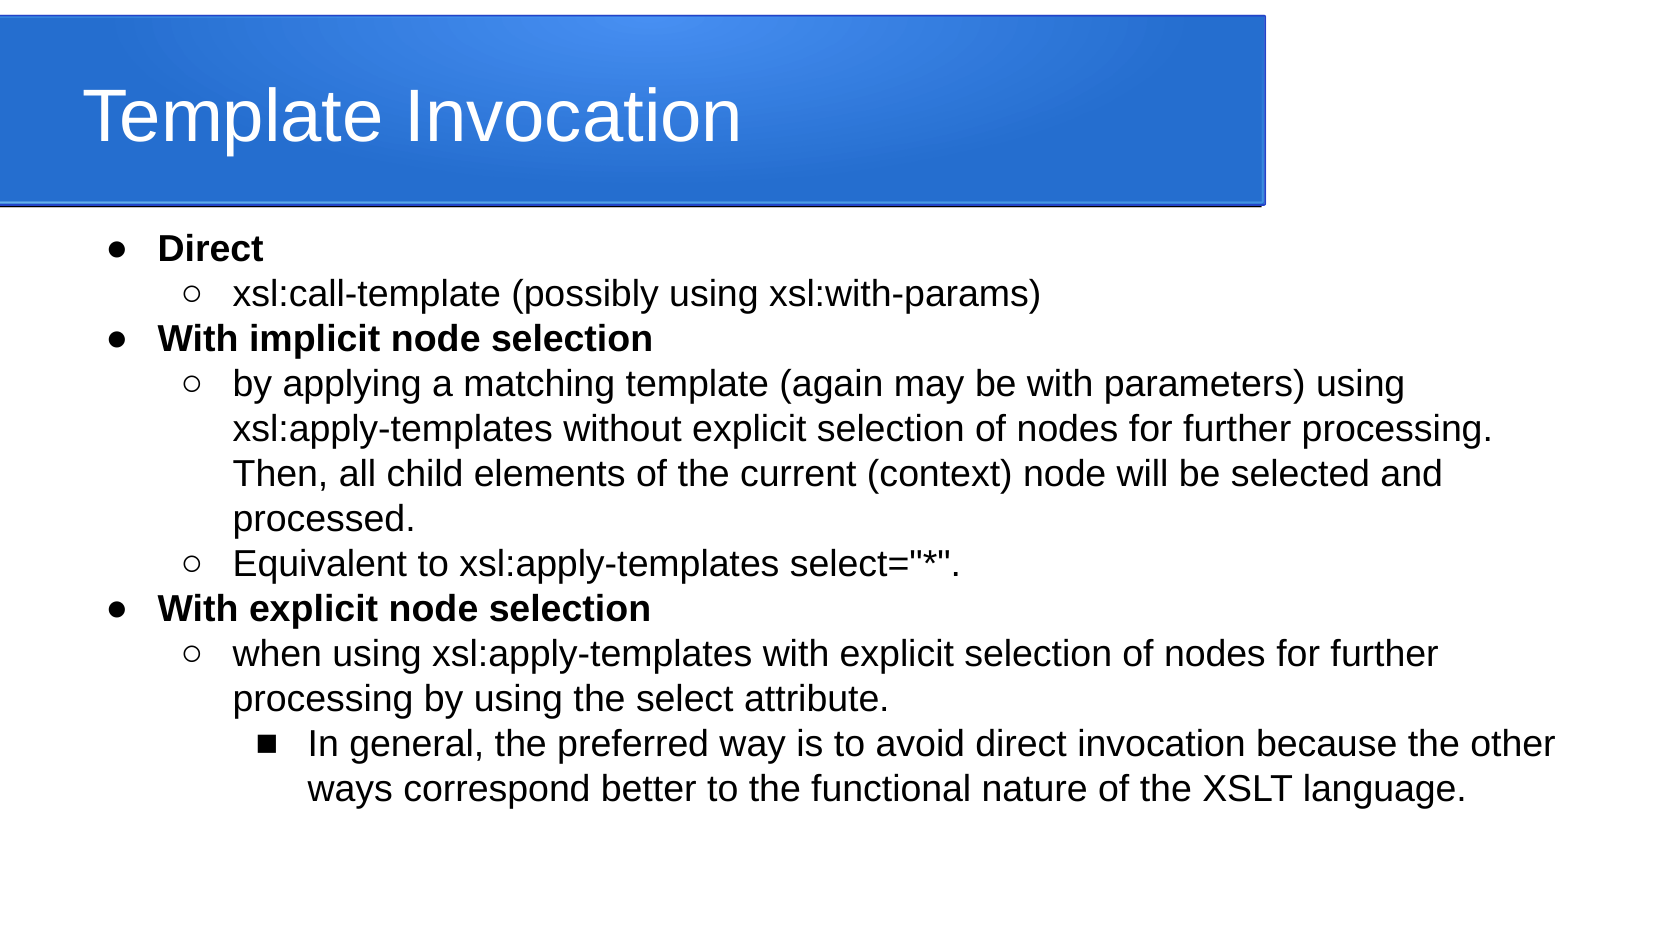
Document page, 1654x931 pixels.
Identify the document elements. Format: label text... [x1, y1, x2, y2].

list Direct xsl:call-template (possibly using xsl:with-params) With implicit node selection by applying a matching template (again may be with parameters) using xsl:apply-templates without explicit selection of nodes for further processing. Then, all child elements of the current (context) node will be selected and processed. Equivalent to xsl:apply-templates select="*". With explicit node selection when using xsl:apply-templates with explicit selection of nodes for further processing by using the select attribute. In general, the preferred way is to avoid direct invocation because the other ways correspond better to the functional nature of the XSLT language. [82, 224, 1571, 764]
picture [0, 13, 1269, 211]
title Template Invocation [82, 35, 1235, 189]
